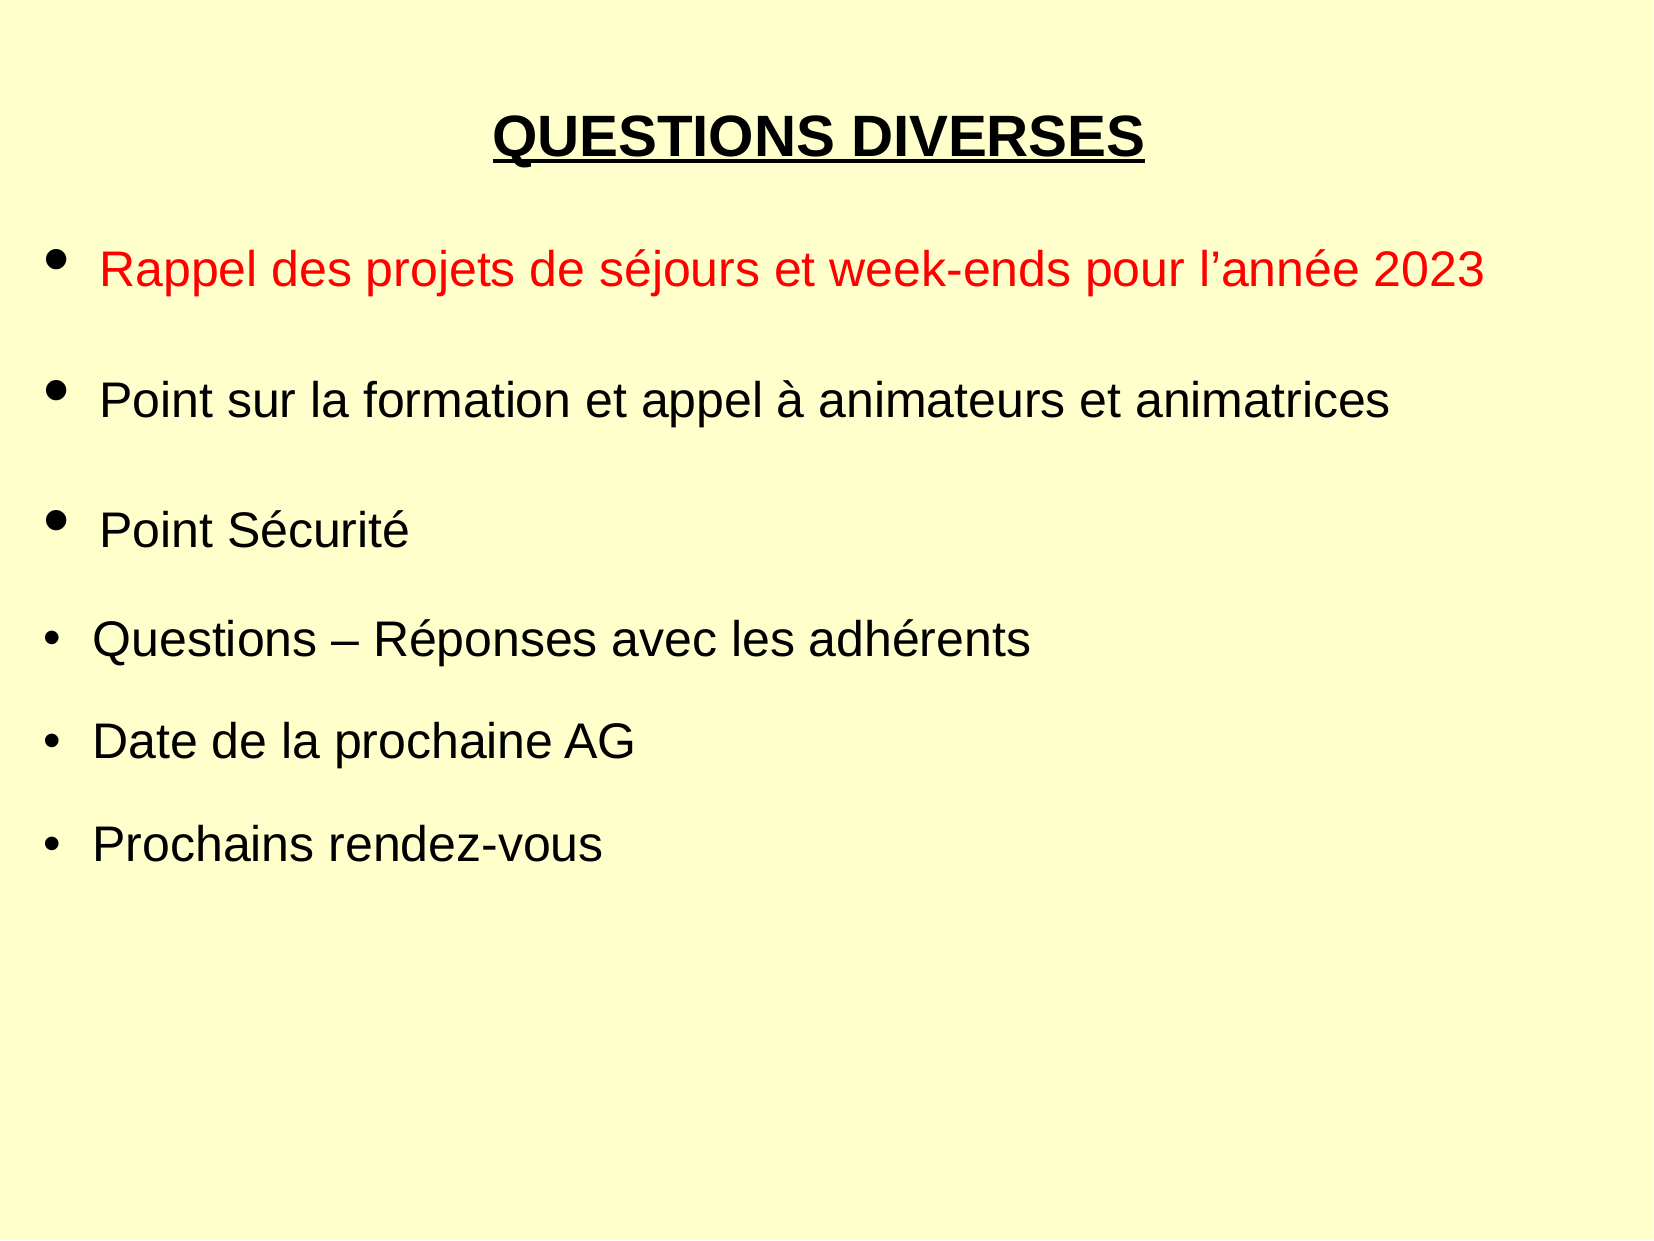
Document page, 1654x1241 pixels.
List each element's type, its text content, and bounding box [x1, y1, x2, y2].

text_box QUESTIONS DIVERSES Rappel des projets de séjours et week-ends pour l’année 2023 Point sur la formation et appel à animateurs et animatrices Point Sécurité Questions – Réponses avec les adhérents Date de la prochaine AG Prochains rendez-vous [28, 76, 1630, 1187]
